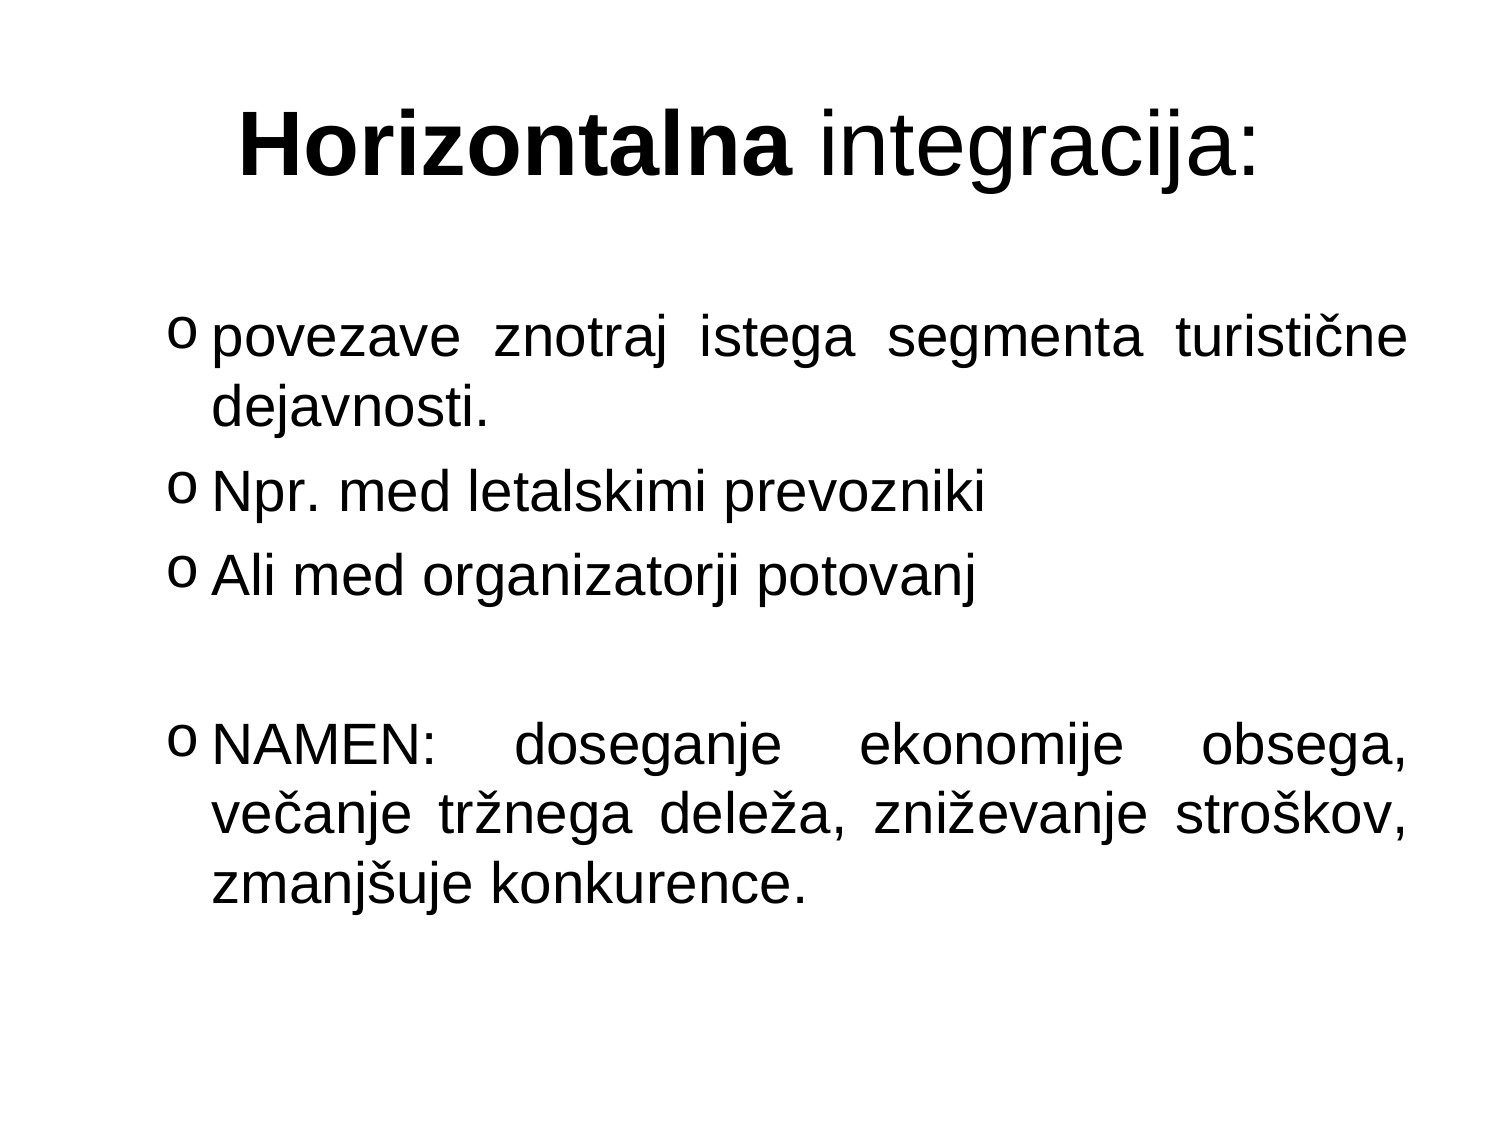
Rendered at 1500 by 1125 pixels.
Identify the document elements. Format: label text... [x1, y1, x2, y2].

title Horizontalna integracija: [75, 45, 1426, 233]
list povezave znotraj istega segmenta turistične dejavnosti. Npr. med letalskimi prevozniki Ali med organizatorji potovanj NAMEN: doseganje ekonomije obsega, večanje tržnega deleža, zniževanje stroškov, zmanjšuje konkurence. [75, 290, 1426, 1005]
